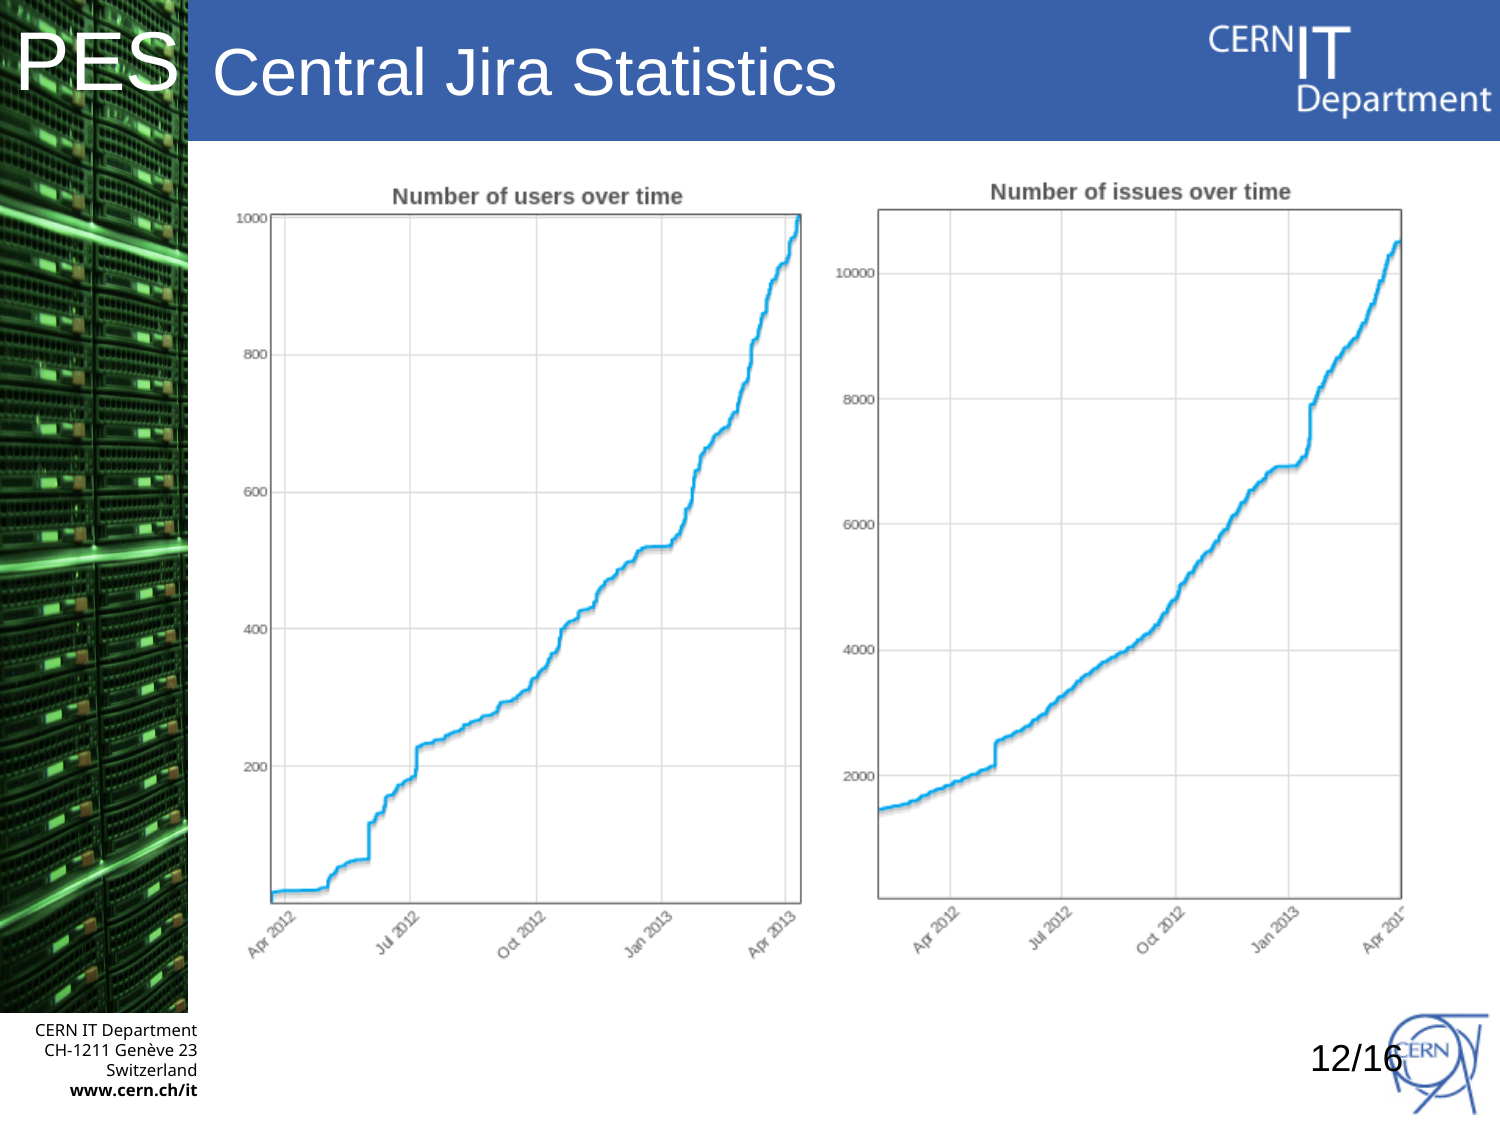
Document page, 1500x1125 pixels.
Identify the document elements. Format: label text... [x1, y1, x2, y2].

picture [225, 156, 1426, 976]
title Central Jira Statistics [212, 0, 1125, 160]
text_box <number>/16 [1165, 1026, 1419, 1097]
picture [1387, 1012, 1490, 1115]
picture [1125, 0, 1500, 141]
picture [0, 0, 212, 1013]
